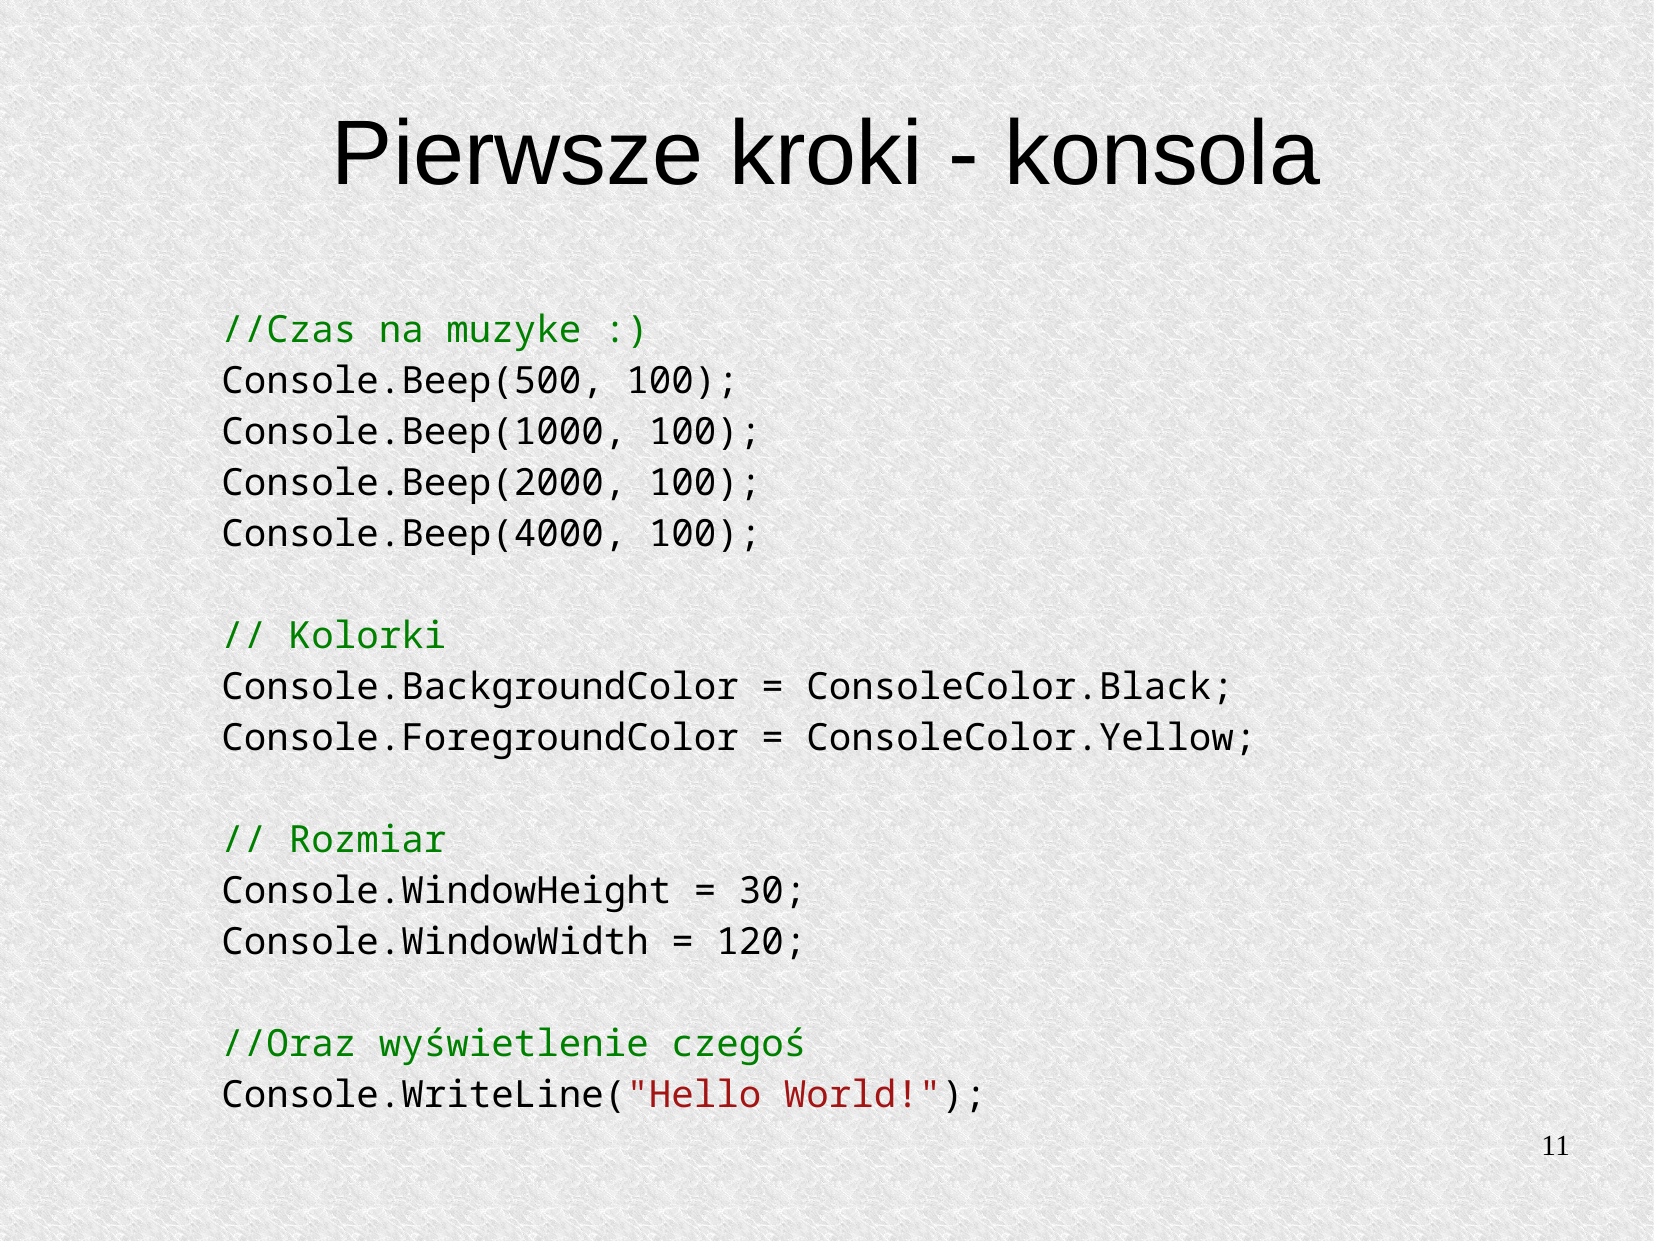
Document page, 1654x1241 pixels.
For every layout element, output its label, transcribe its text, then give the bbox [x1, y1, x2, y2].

title Pierwsze kroki - konsola [82, 49, 1571, 257]
text_box //Czas na muzyke :) Console.Beep(500, 100); Console.Beep(1000, 100); Console.Beep(2000, 100); Console.Beep(4000, 100); // Kolorki Console.BackgroundColor = ConsoleColor.Black; Console.ForegroundColor = ConsoleColor.Yellow; // Rozmiar Console.WindowHeight = 30; Console.WindowWidth = 120; //Oraz wyświetlenie czegoś Console.WriteLine("Hello World!"); [206, 295, 1565, 911]
picture [0, 0, 1654, 1241]
